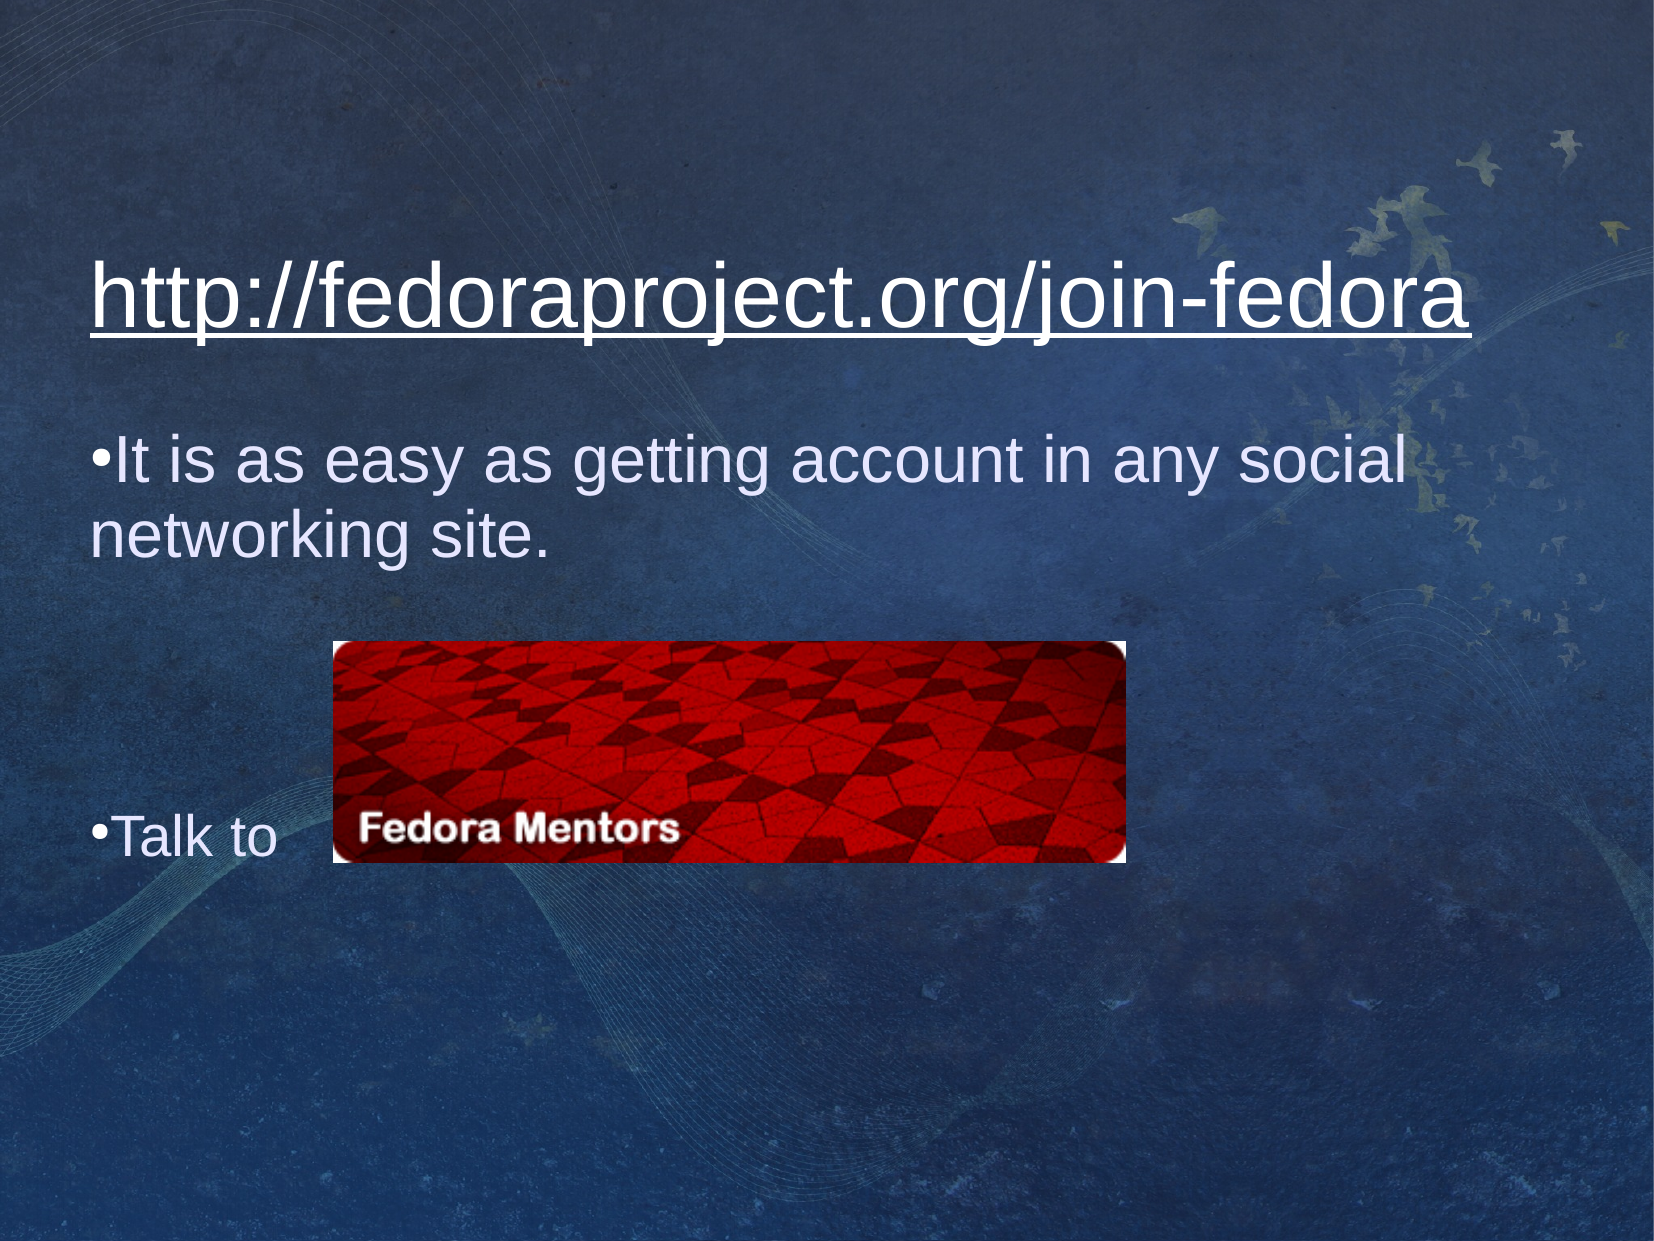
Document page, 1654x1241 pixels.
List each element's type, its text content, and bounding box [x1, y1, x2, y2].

subtitle http://fedoraproject.org/join-fedora It is as easy as getting account in any social networking site. Talk to [89, 100, 1578, 1015]
picture [0, 0, 1654, 1241]
